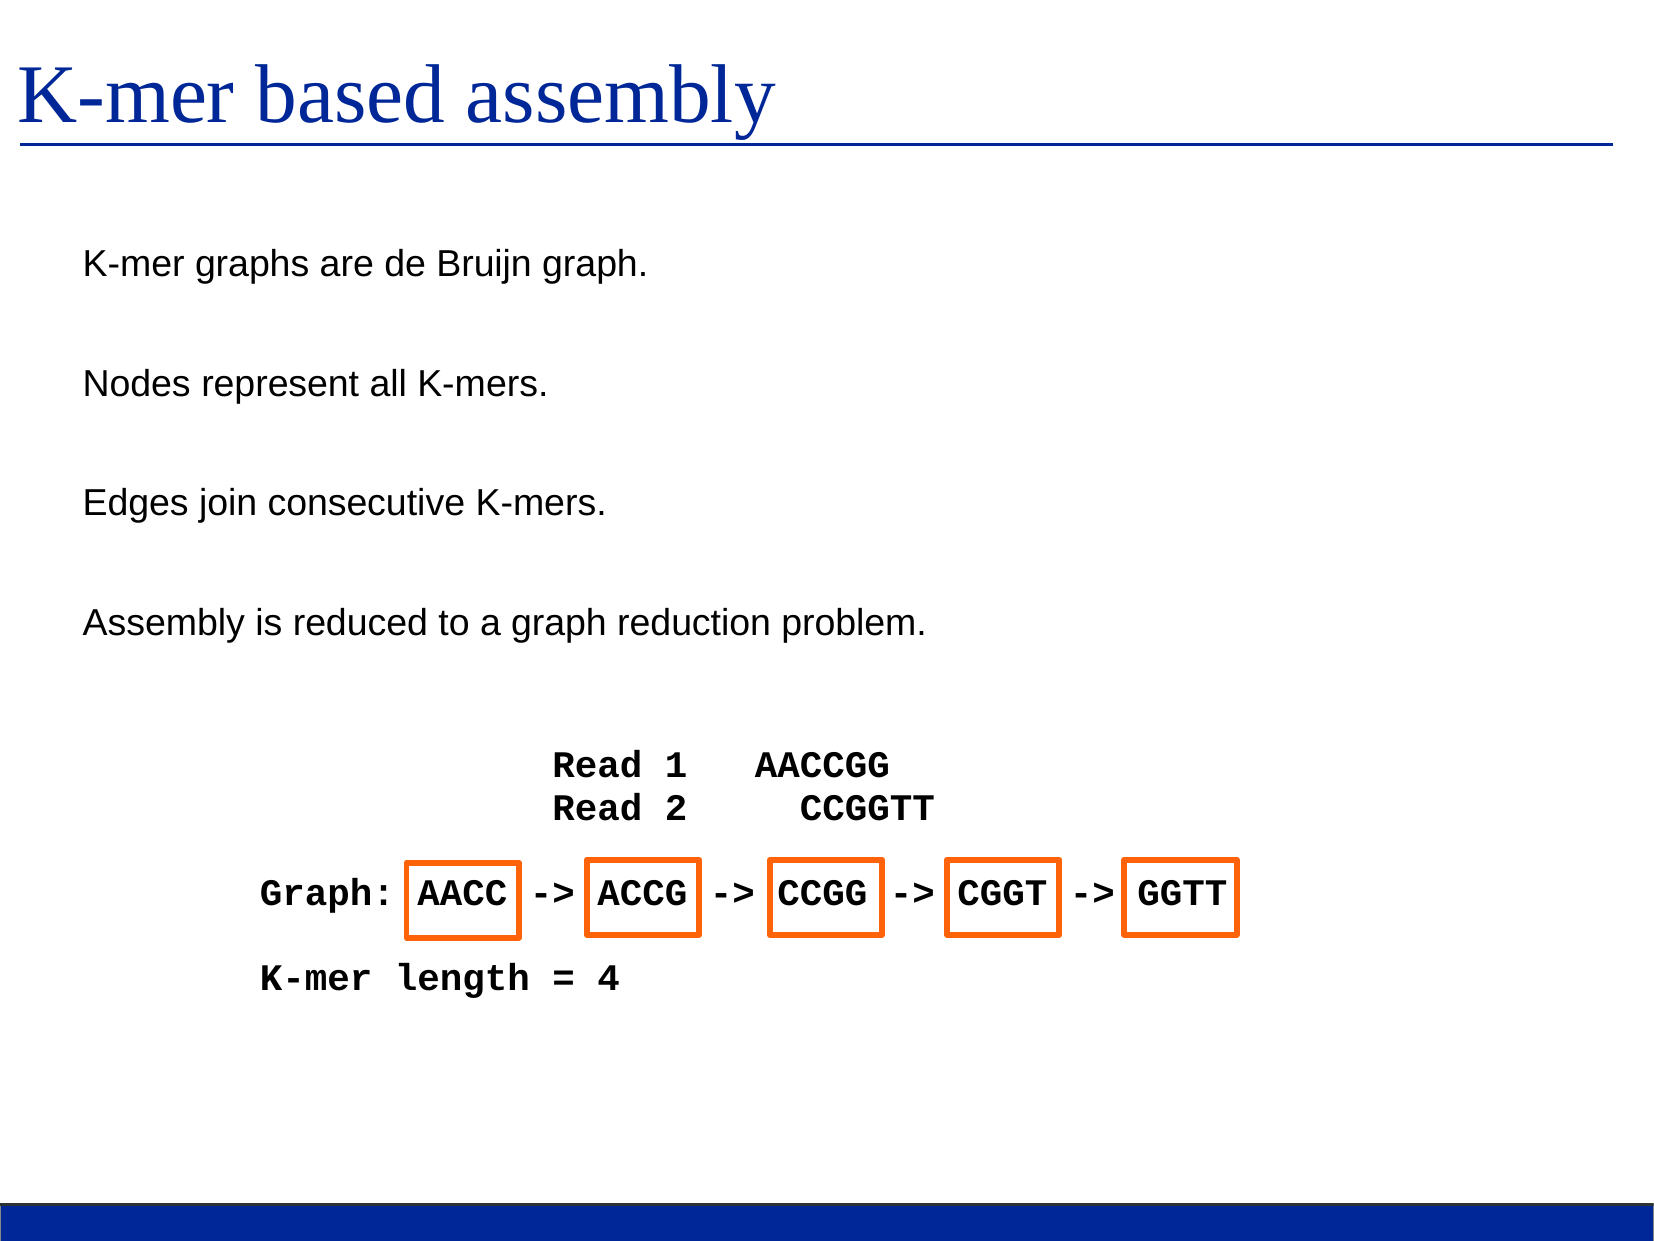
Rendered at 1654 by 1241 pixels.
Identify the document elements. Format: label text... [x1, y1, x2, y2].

list K-mer graphs are de Bruijn graph. Nodes represent all K-mers. Edges join consecutive K-mers. Assembly is reduced to a graph reduction problem. [82, 242, 1571, 1062]
title K-mer based assembly [17, 0, 1589, 198]
text_box Read 1 AACCGG Read 2 CCGGTT Graph: AACC -> ACCG -> CCGG -> CGGT -> GGTT K-mer length = 4 [245, 739, 1311, 1011]
